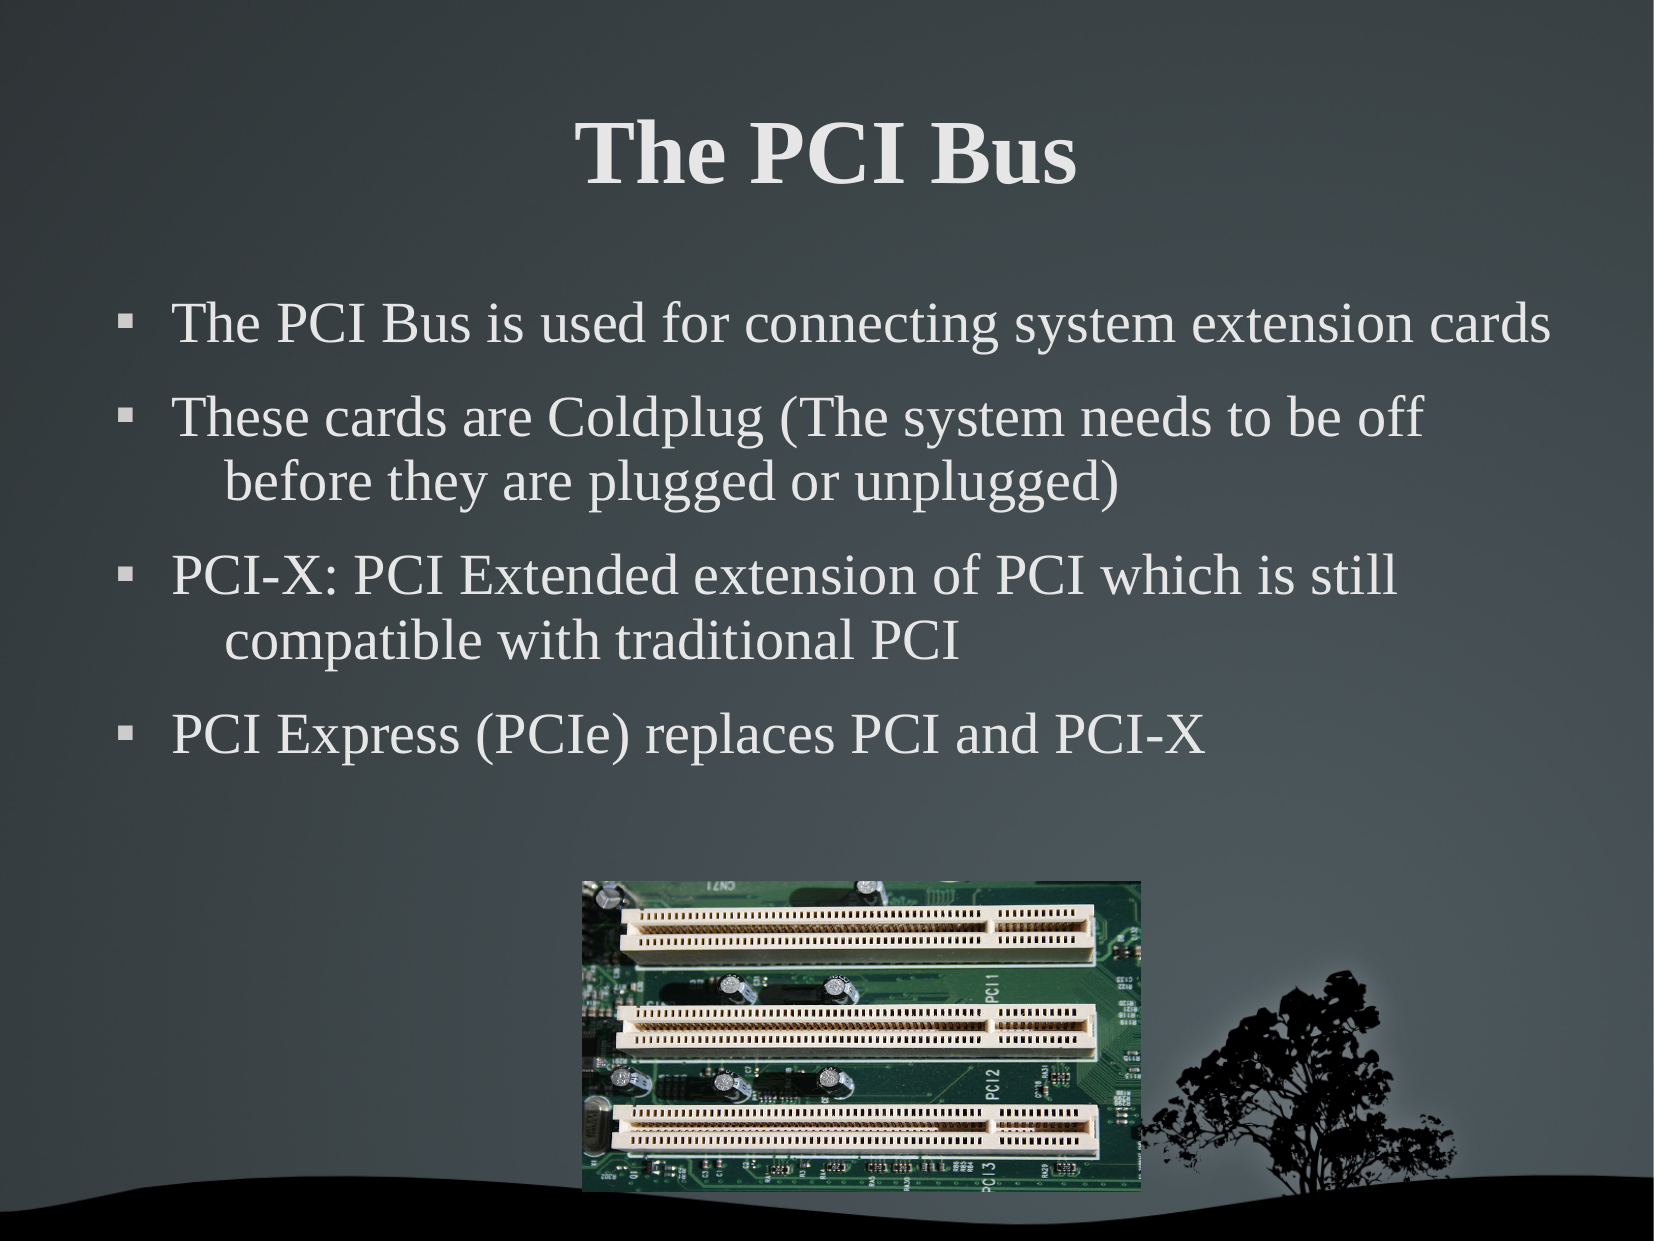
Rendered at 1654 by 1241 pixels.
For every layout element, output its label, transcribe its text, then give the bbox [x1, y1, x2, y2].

title The PCI Bus [82, 49, 1571, 257]
list The PCI Bus is used for connecting system extension cards These cards are Coldplug (The system needs to be off before they are plugged or unplugged) PCI-X: PCI Extended extension of PCI which is still compatible with traditional PCI PCI Express (PCIe) replaces PCI and PCI-X [82, 290, 1571, 1109]
picture [0, 0, 1654, 1241]
